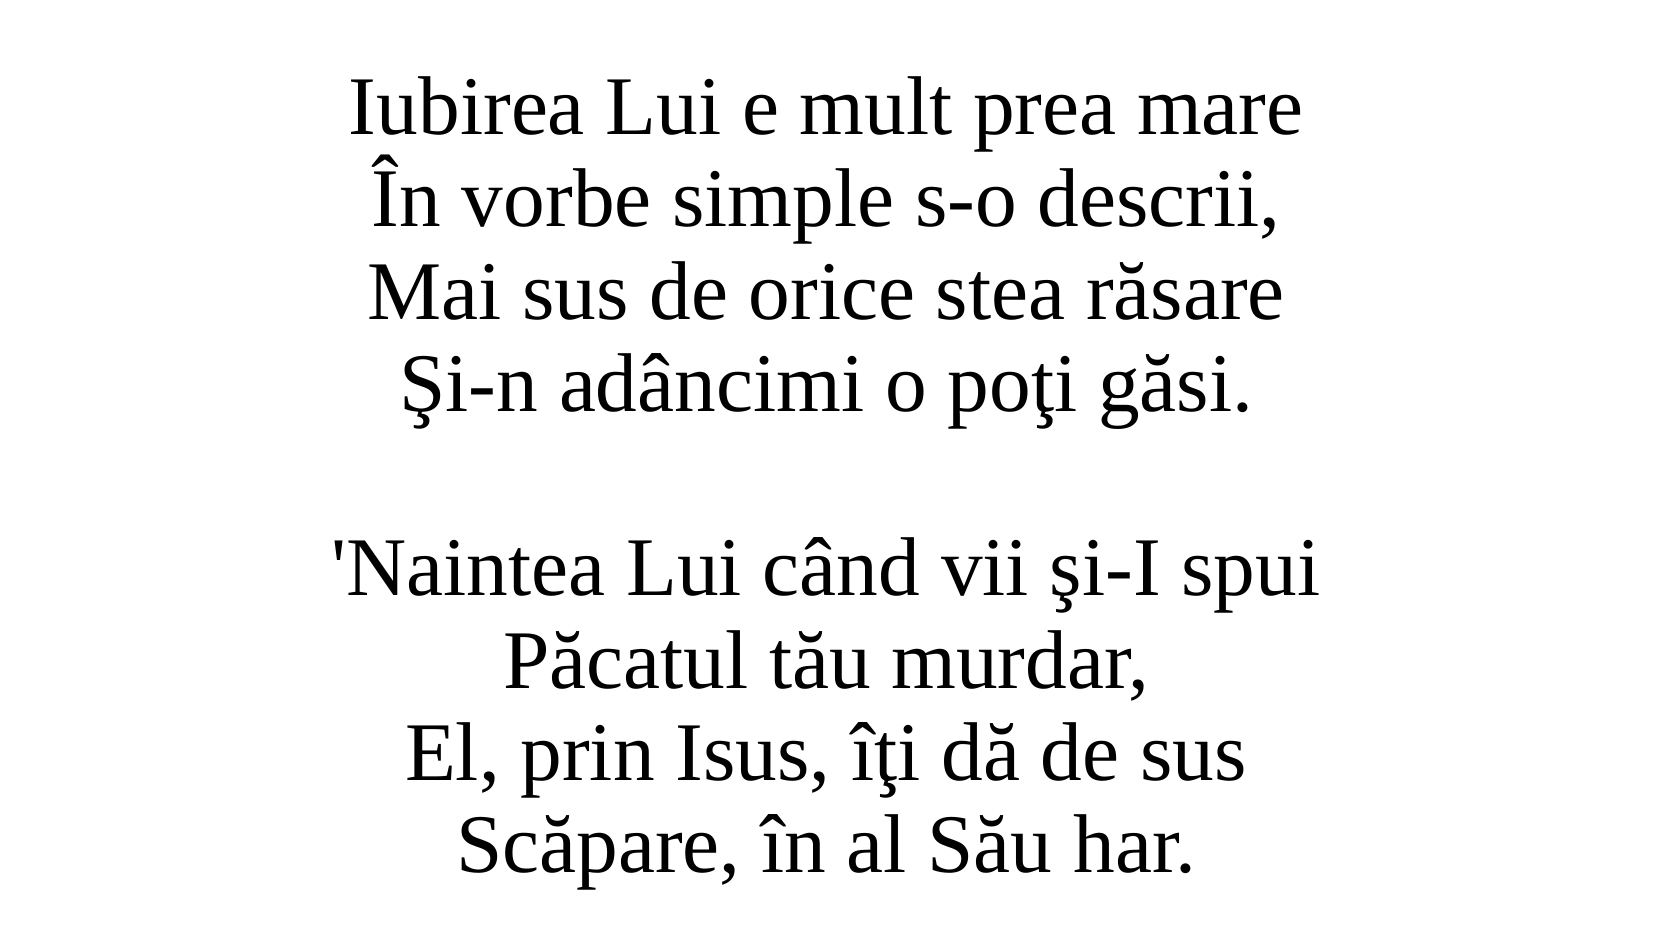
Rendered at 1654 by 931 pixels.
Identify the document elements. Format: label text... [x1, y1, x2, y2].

subtitle Iubirea Lui e mult prea mare În vorbe simple s-o descrii, Mai sus de orice stea răsare Şi-n adâncimi o poţi găsi. 'Naintea Lui când vii şi-I spui Păcatul tău murdar, El, prin Isus, îţi dă de sus Scăpare, în al Său har. [165, 60, 1489, 891]
